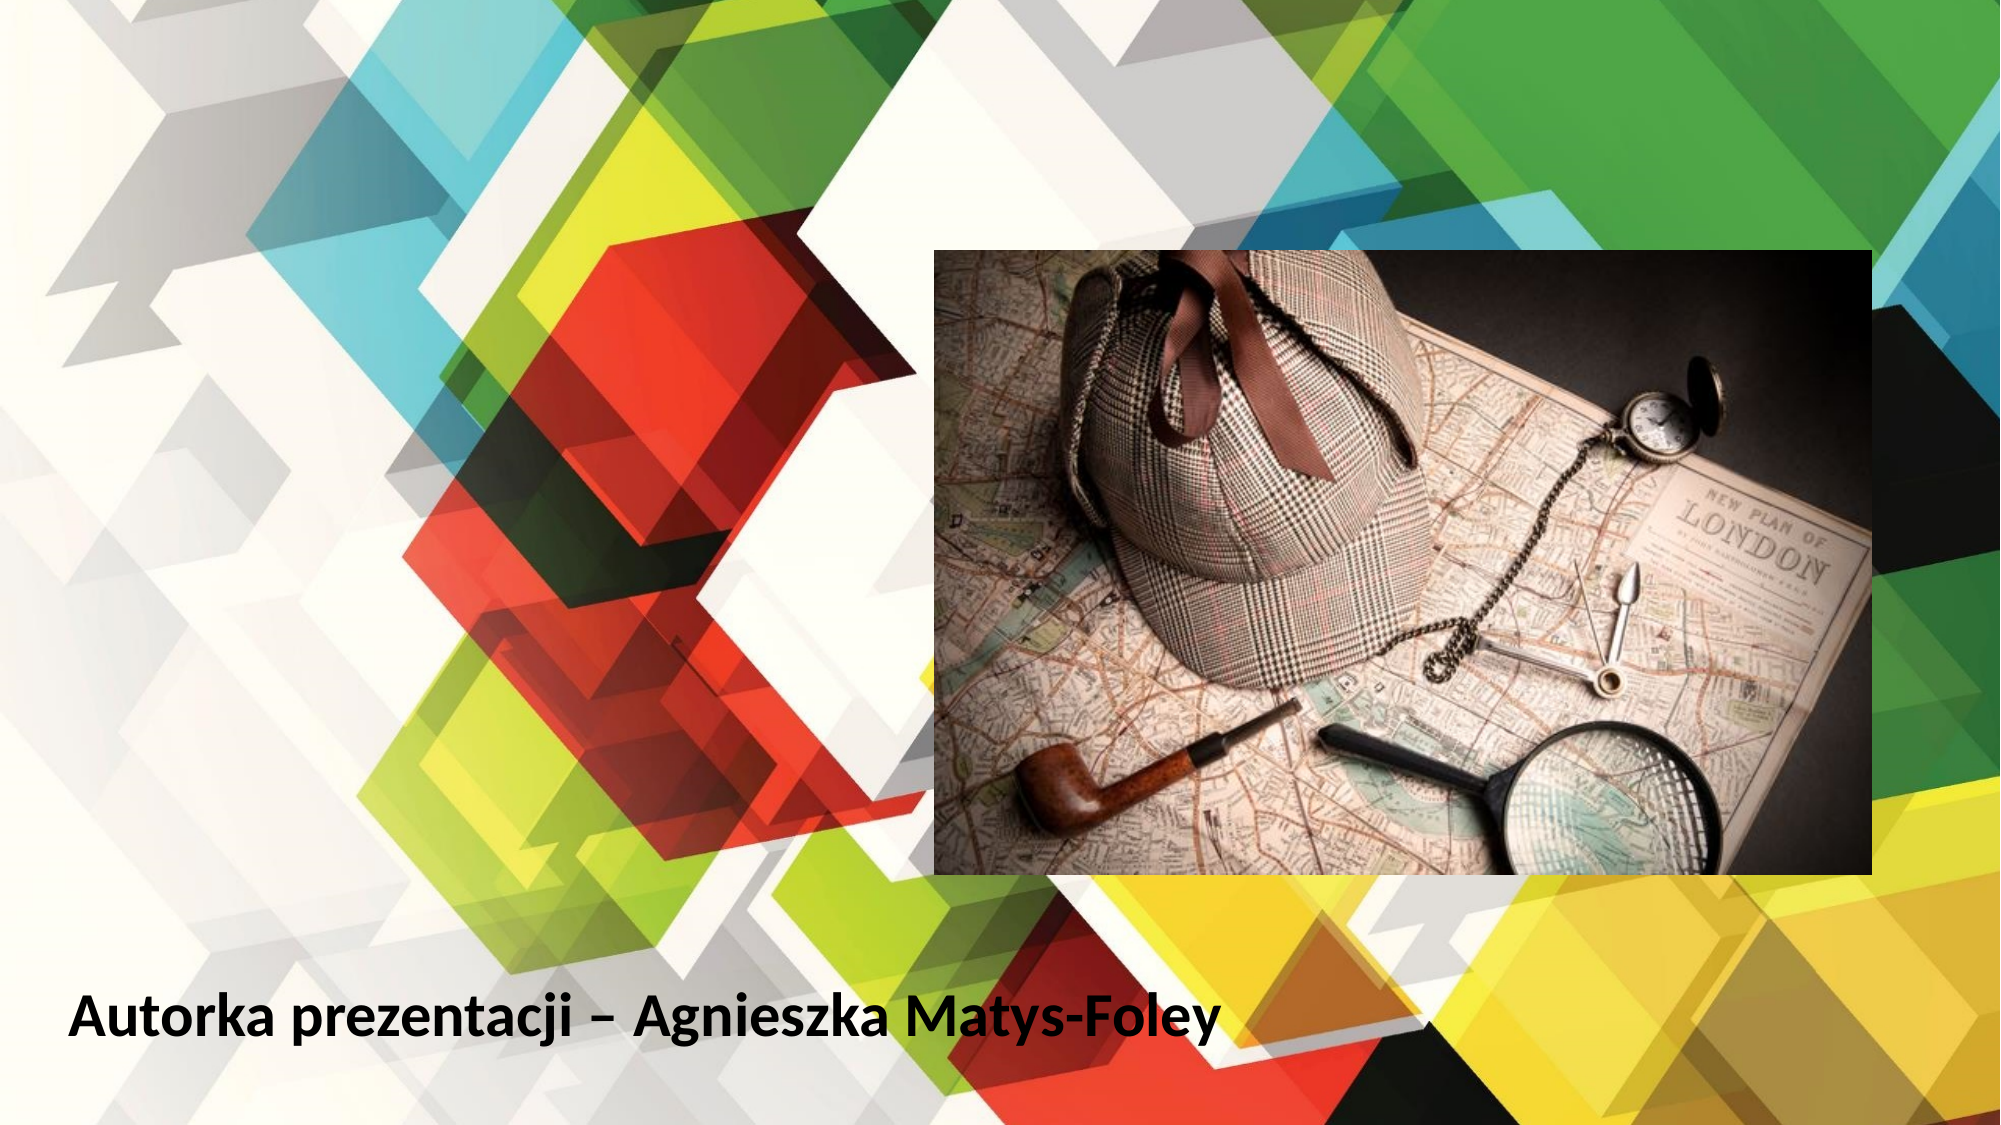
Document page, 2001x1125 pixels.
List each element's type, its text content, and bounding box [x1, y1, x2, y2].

text_box Autorka prezentacji – Agnieszka Matys-Foley [53, 966, 1249, 1104]
picture [0, 0, 2000, 1125]
